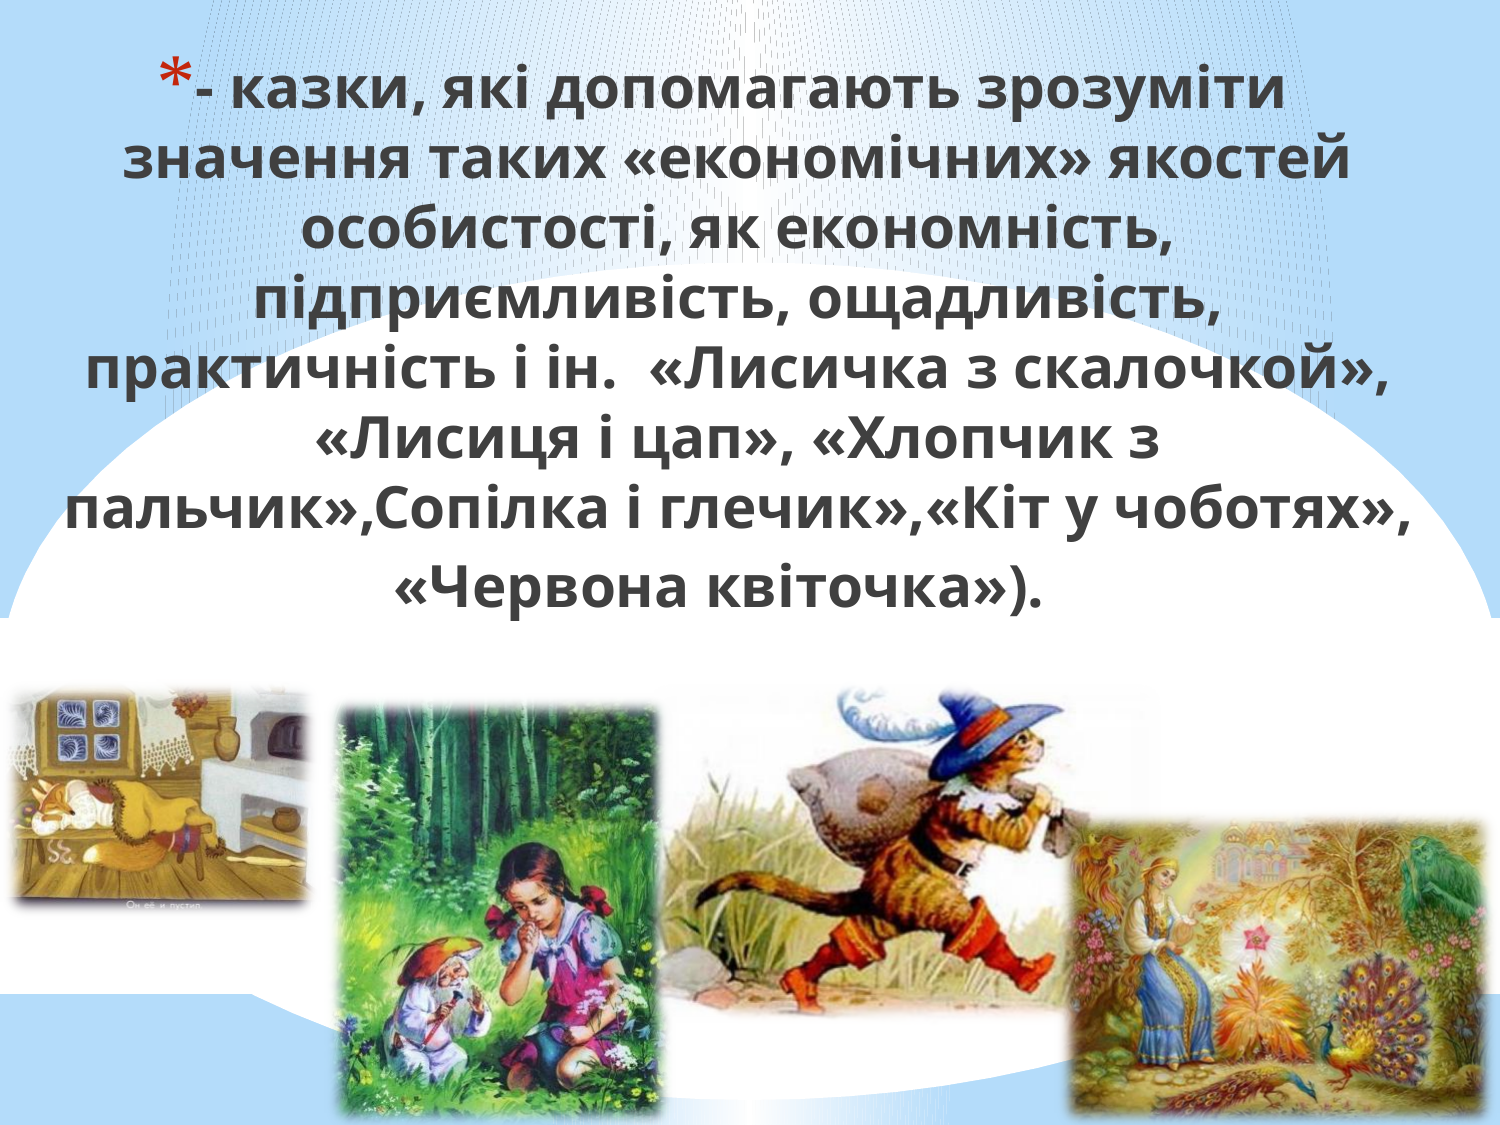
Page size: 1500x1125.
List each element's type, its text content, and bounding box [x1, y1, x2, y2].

list - казки, які допомагають зрозуміти значення таких «економічних» якостей особистості, як економність, підприємливість, ощадливість, практичність і ін. «Лисичка з скалочкой», «Лисиця і цап», «Хлопчик з пальчик»,Сопілка і глечик»,«Кіт у чоботях», «Червона квіточка»). [0, 42, 1439, 622]
picture [0, 679, 321, 920]
picture [324, 679, 1500, 1125]
